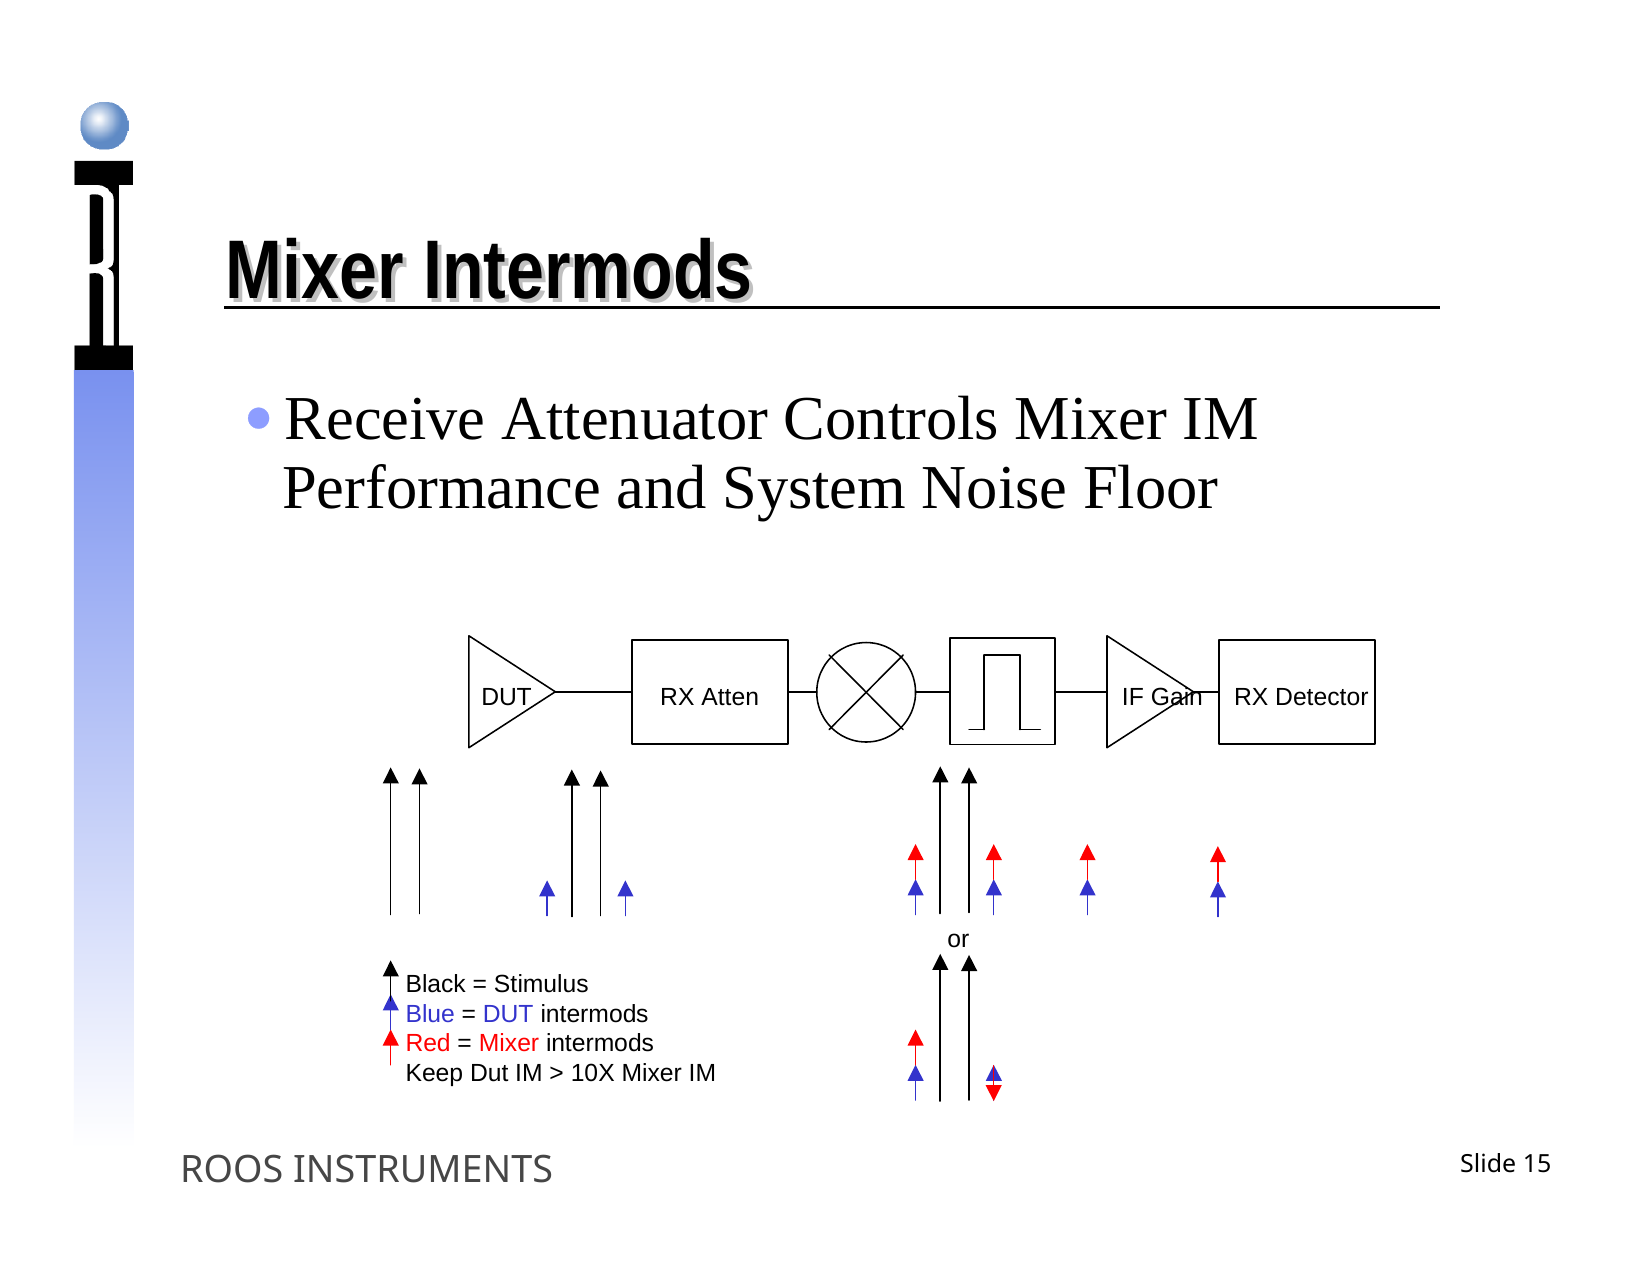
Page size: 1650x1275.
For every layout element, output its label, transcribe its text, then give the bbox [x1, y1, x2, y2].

picture [381, 629, 1384, 1103]
text_box Mixer Intermods [225, 133, 1447, 318]
text_box Receive Attenuator Controls Mixer IM Performance and System Noise Floor [232, 383, 1456, 524]
